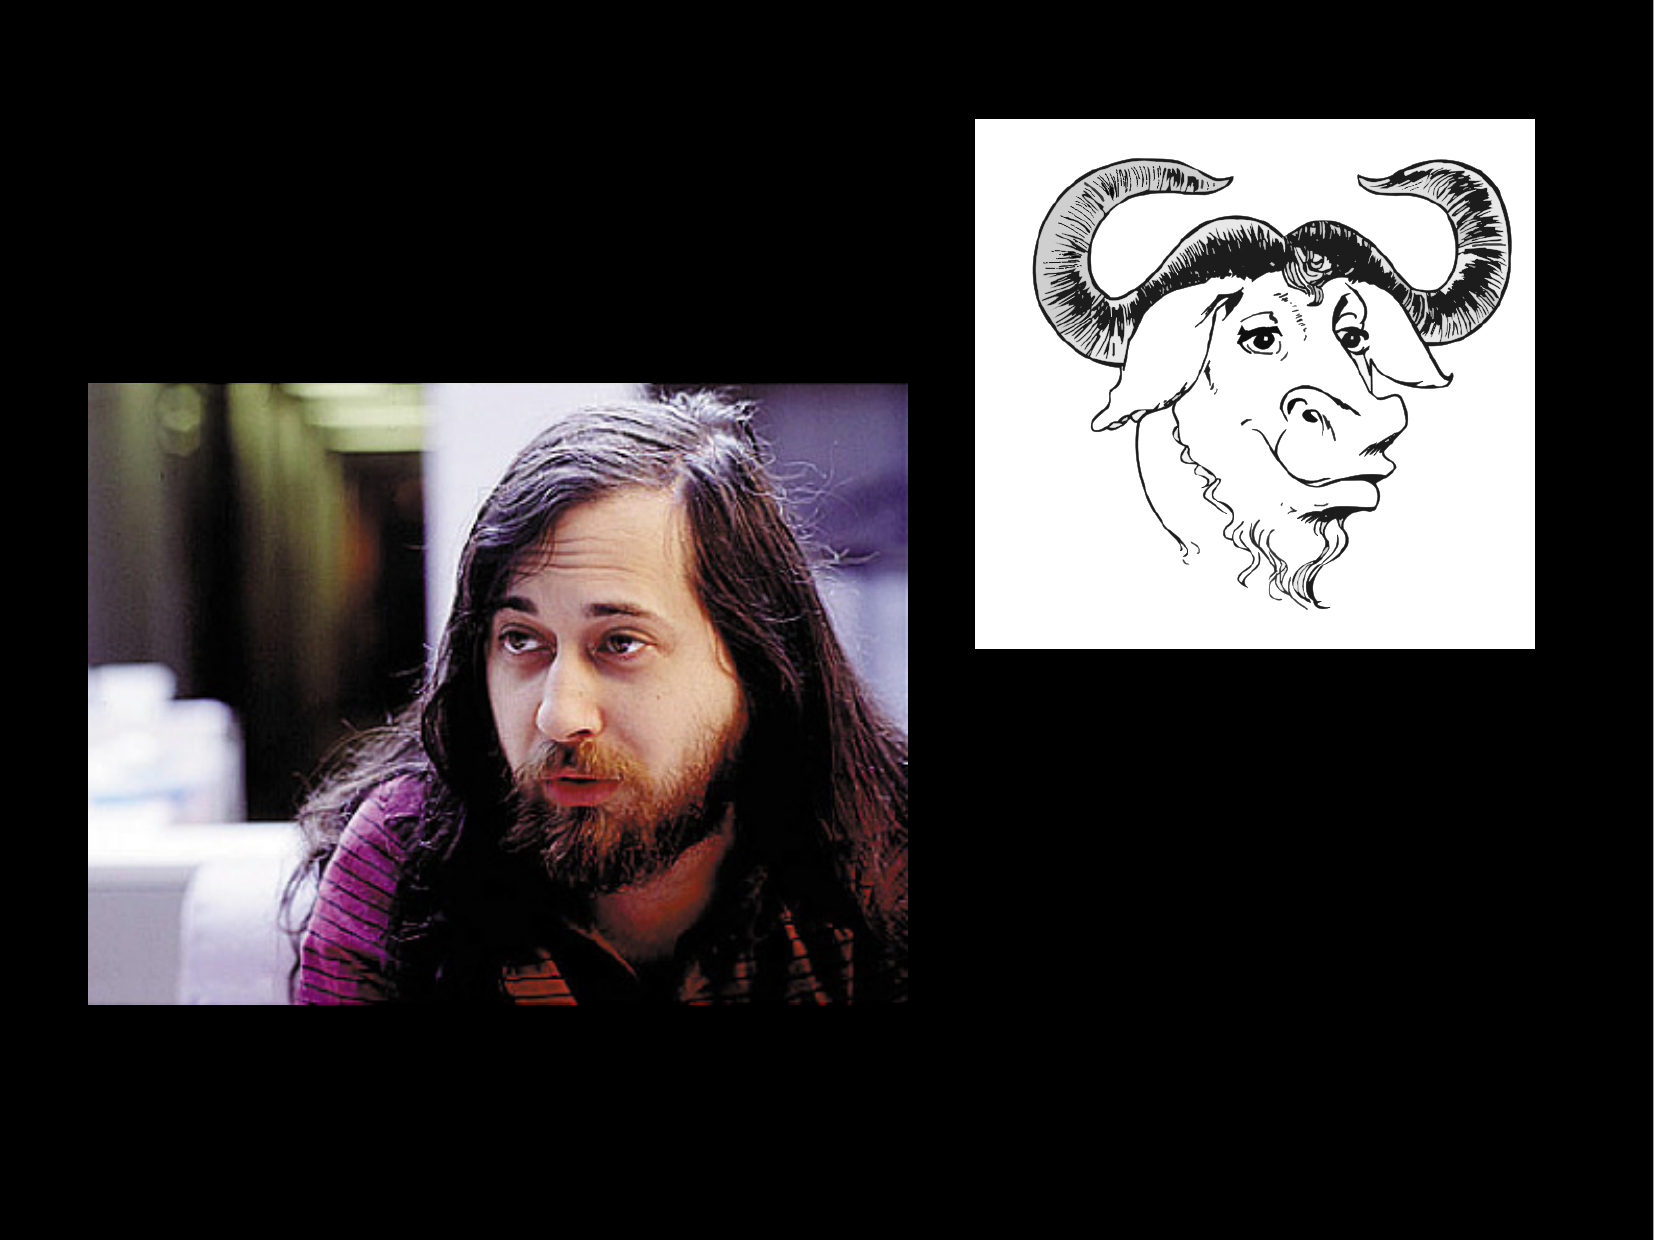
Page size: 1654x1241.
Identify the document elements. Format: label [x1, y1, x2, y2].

picture [1003, 118, 1536, 650]
text_box [974, 118, 1003, 650]
picture [88, 383, 908, 1005]
